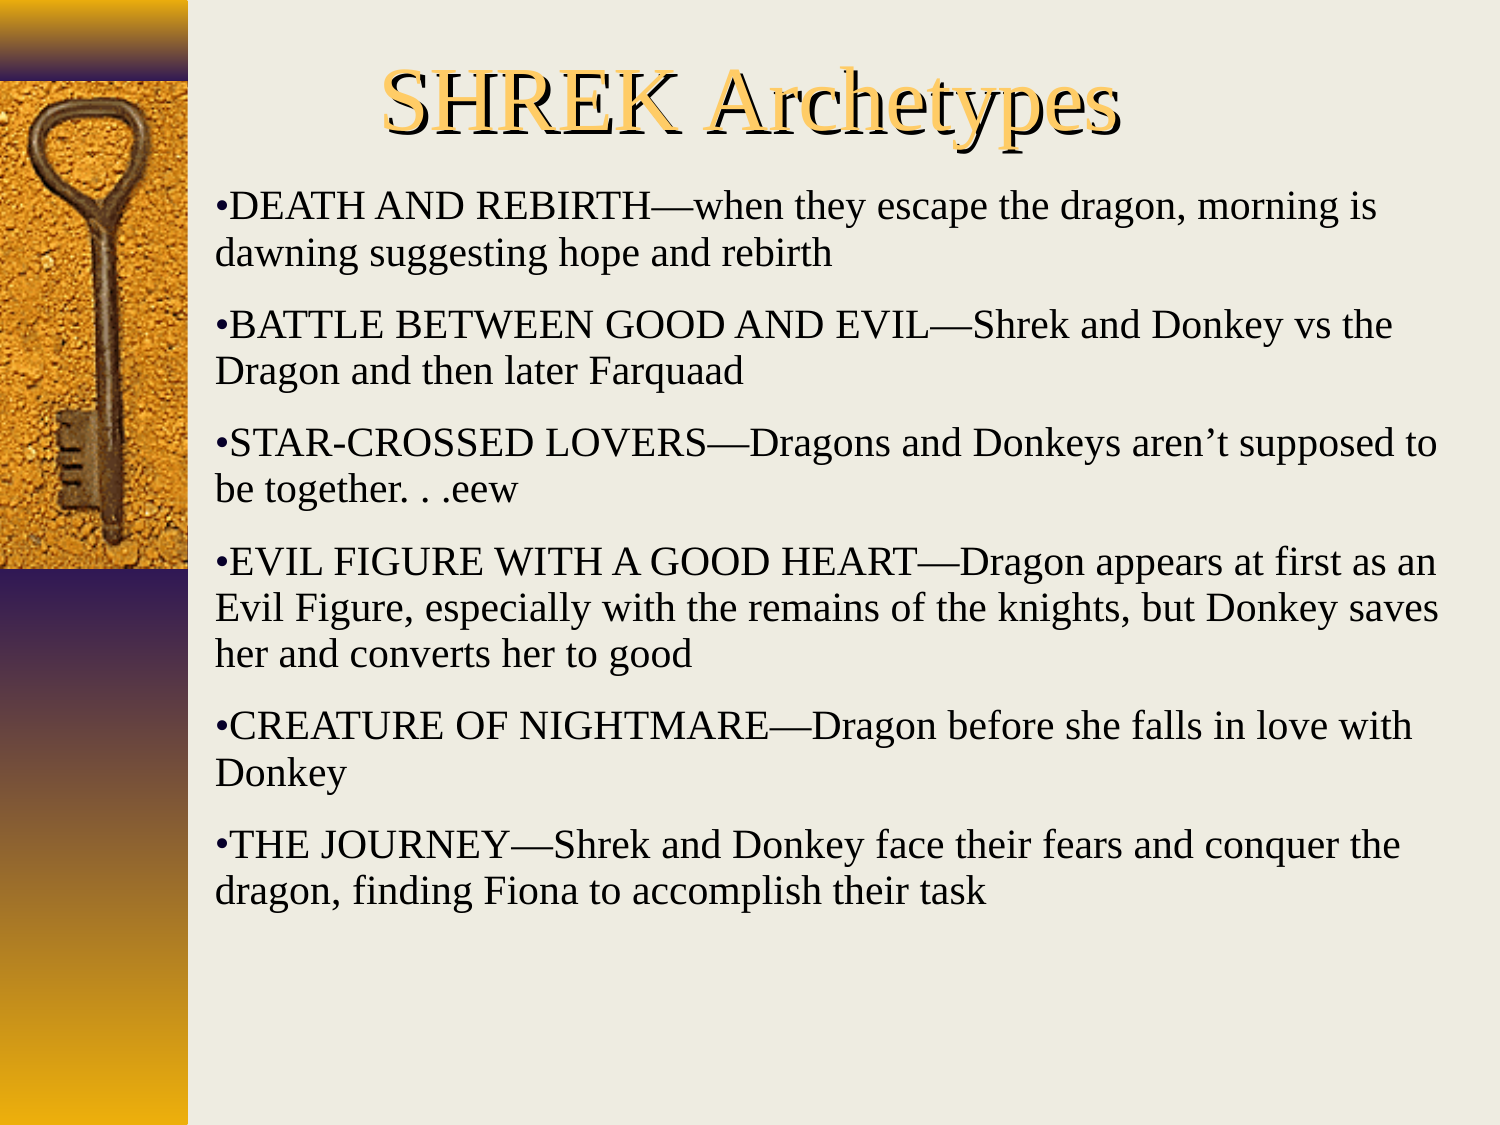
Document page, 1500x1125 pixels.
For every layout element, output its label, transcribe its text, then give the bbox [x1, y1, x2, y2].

text_box DEATH AND REBIRTH—when they escape the dragon, morning is dawning suggesting hope and rebirth BATTLE BETWEEN GOOD AND EVIL—Shrek and Donkey vs the Dragon and then later Farquaad STAR-CROSSED LOVERS—Dragons and Donkeys aren’t supposed to be together. . .eew EVIL FIGURE WITH A GOOD HEART—Dragon appears at first as an Evil Figure, especially with the remains of the knights, but Donkey saves her and converts her to good CREATURE OF NIGHTMARE—Dragon before she falls in love with Donkey THE JOURNEY—Shrek and Donkey face their fears and conquer the dragon, finding Fiona to accomplish their task [199, 174, 1500, 994]
title SHREK Archetypes [112, 0, 1388, 188]
